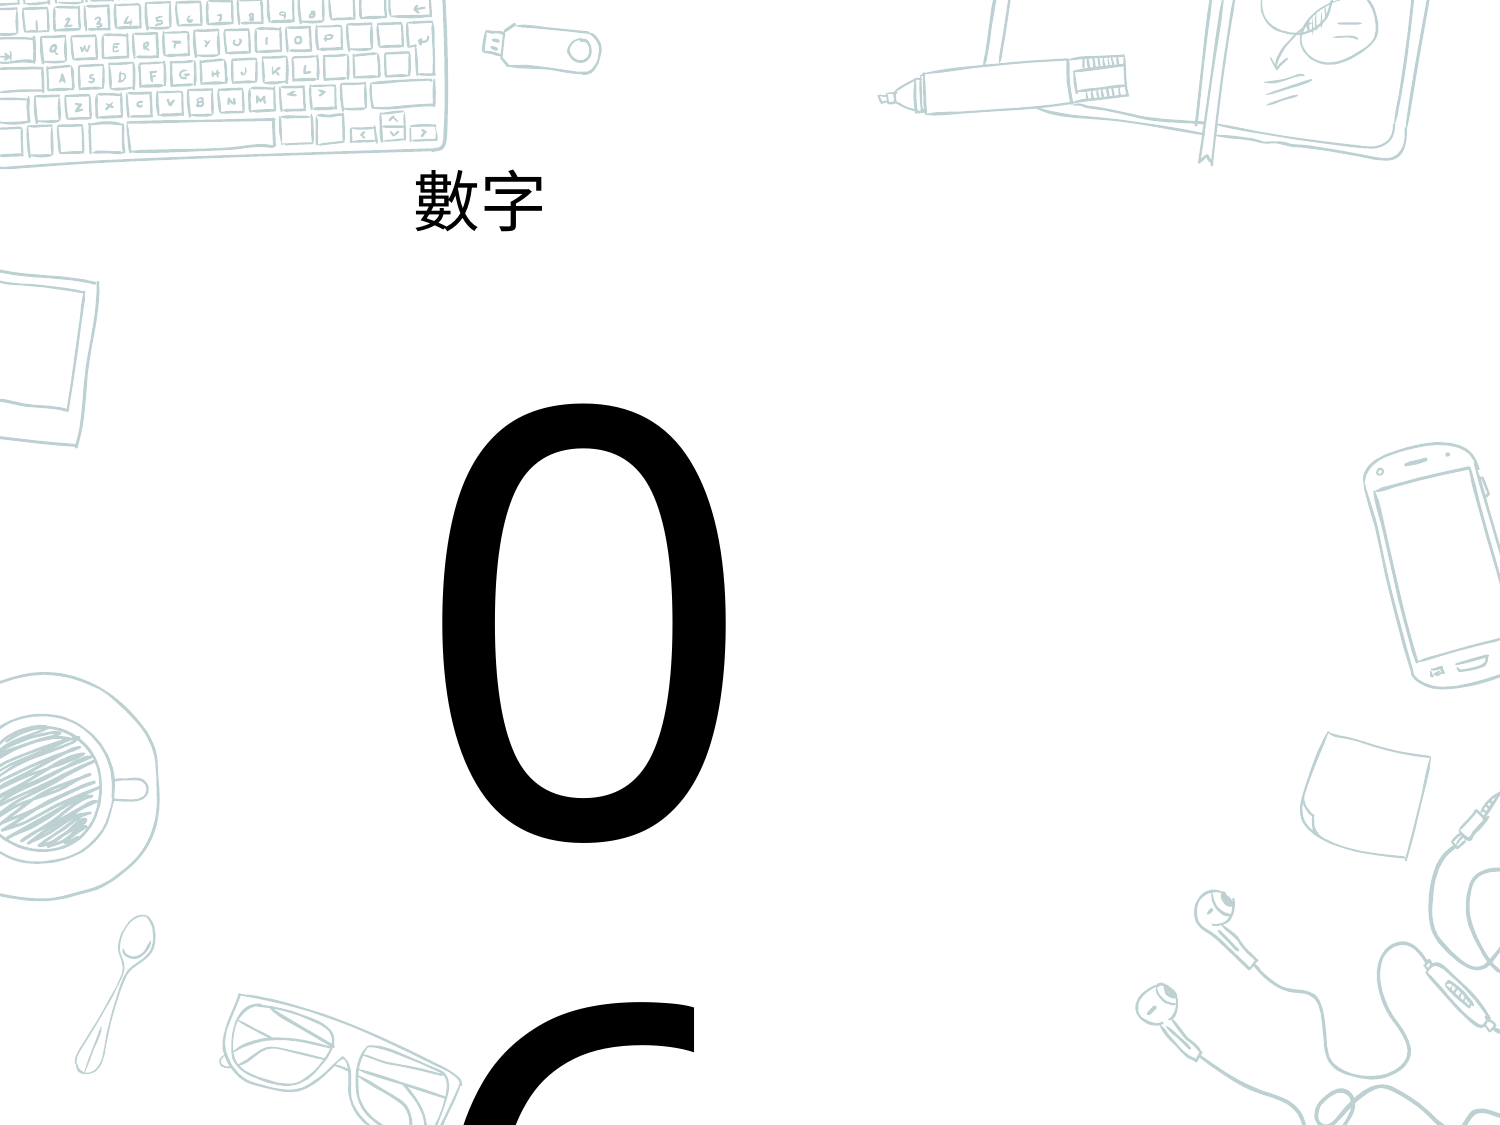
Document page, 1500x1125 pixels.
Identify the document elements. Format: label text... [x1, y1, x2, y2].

text_box 數字06 [398, 152, 1090, 973]
